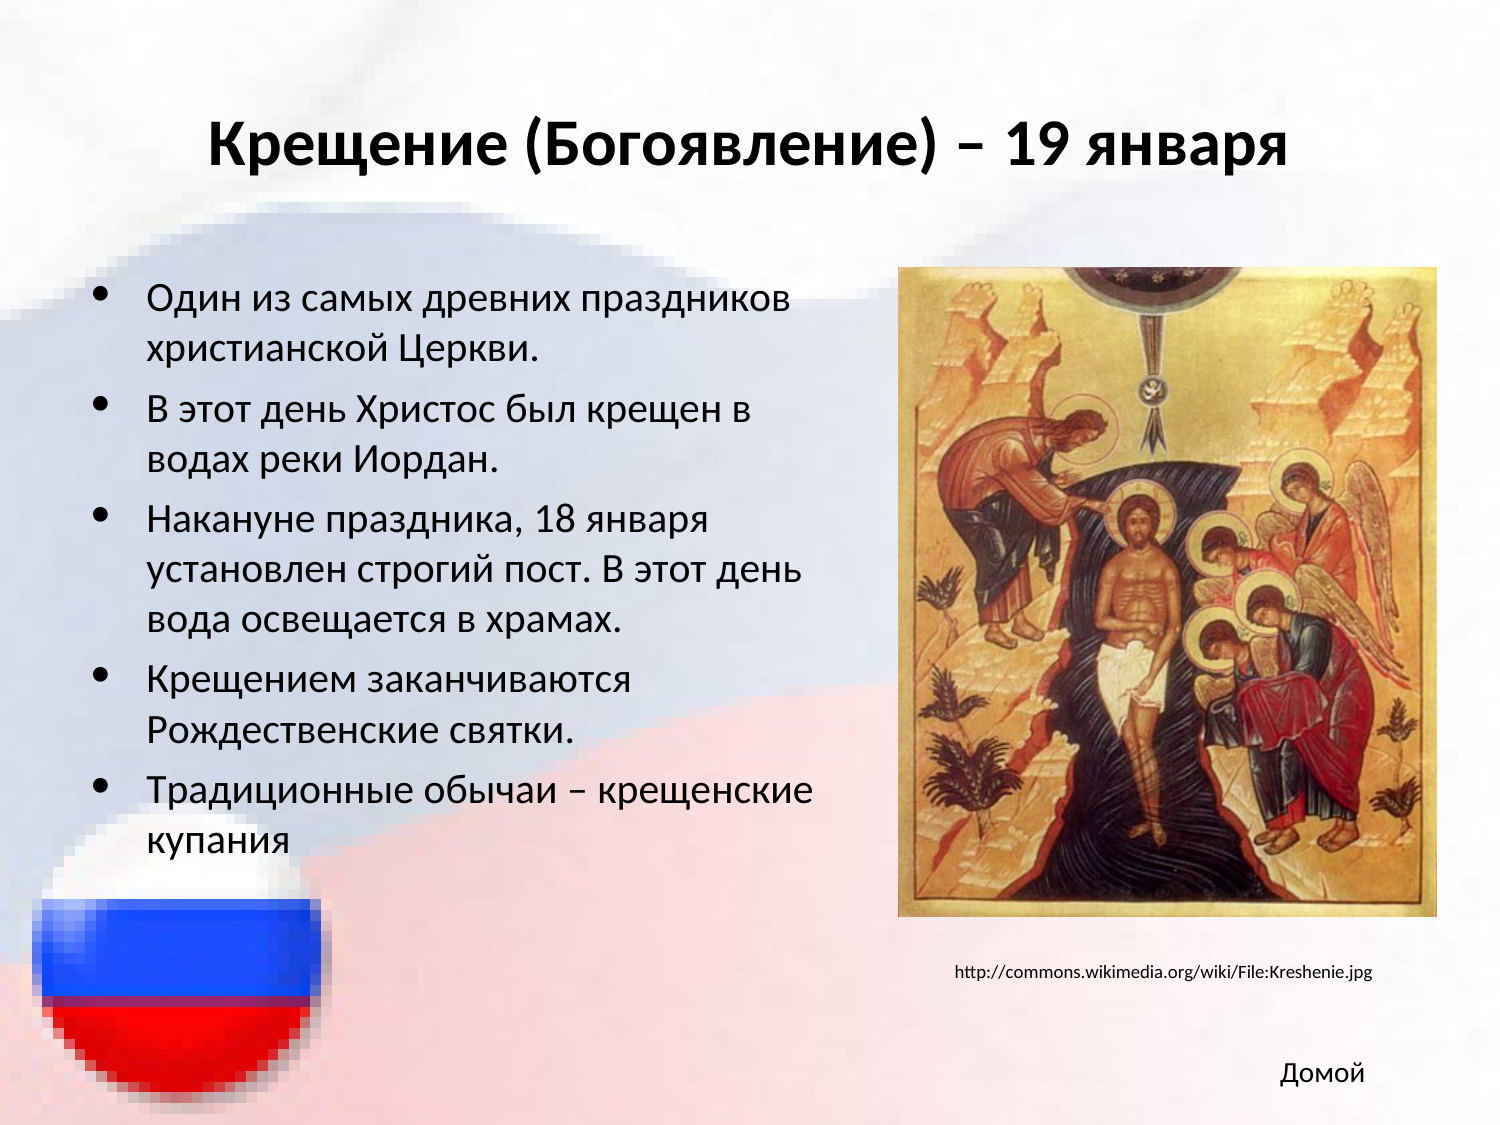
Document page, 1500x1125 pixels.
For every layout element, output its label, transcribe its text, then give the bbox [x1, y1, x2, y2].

text_box http://commons.wikimedia.org/wiki/File:Kreshenie.jpg [891, 952, 1436, 991]
text_box [898, 267, 1437, 918]
title Крещение (Богоявление) – 19 января [75, 45, 1426, 233]
text_box Домой [1226, 1050, 1420, 1090]
list Один из самых древних праздников христианской Церкви. В этот день Христос был крещен в водах реки Иордан. Накануне праздника, 18 января установлен строгий пост. В этот день вода освещается в храмах. Крещением заканчиваются Рождественские святки. Традиционные обычаи – крещенские купания [75, 262, 869, 1006]
picture [0, 0, 1500, 1125]
